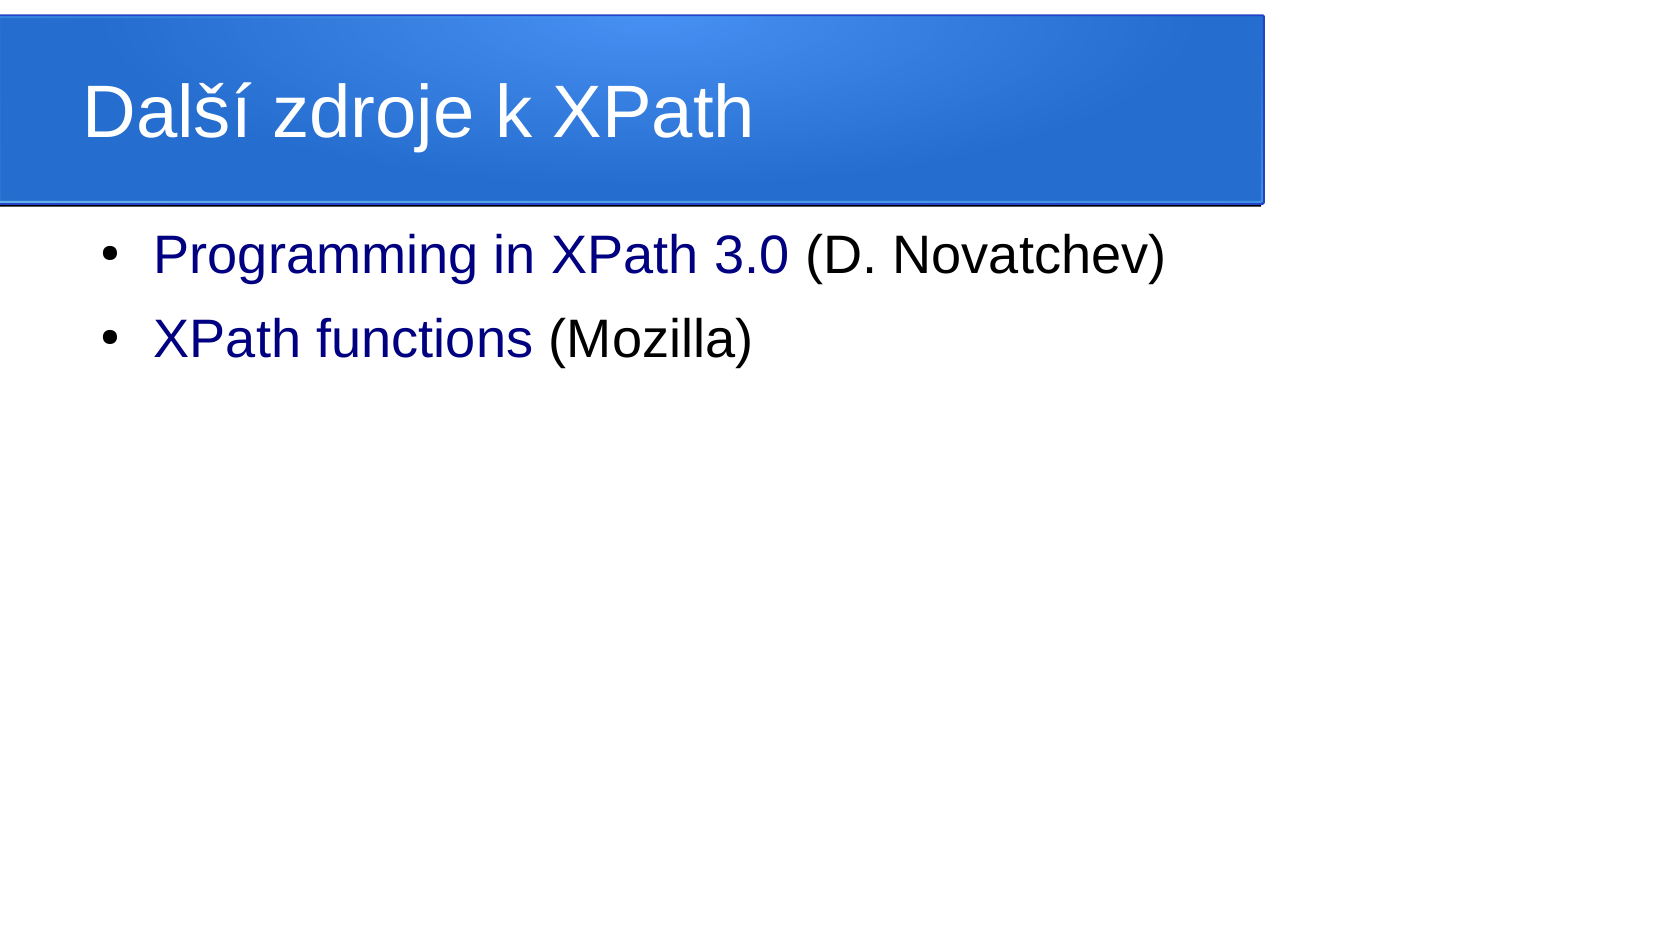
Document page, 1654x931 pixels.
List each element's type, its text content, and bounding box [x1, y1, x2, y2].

list Programming in XPath 3.0 (D. Novatchev) XPath functions (Mozilla) [82, 224, 1571, 764]
title Další zdroje k XPath [82, 35, 1235, 189]
